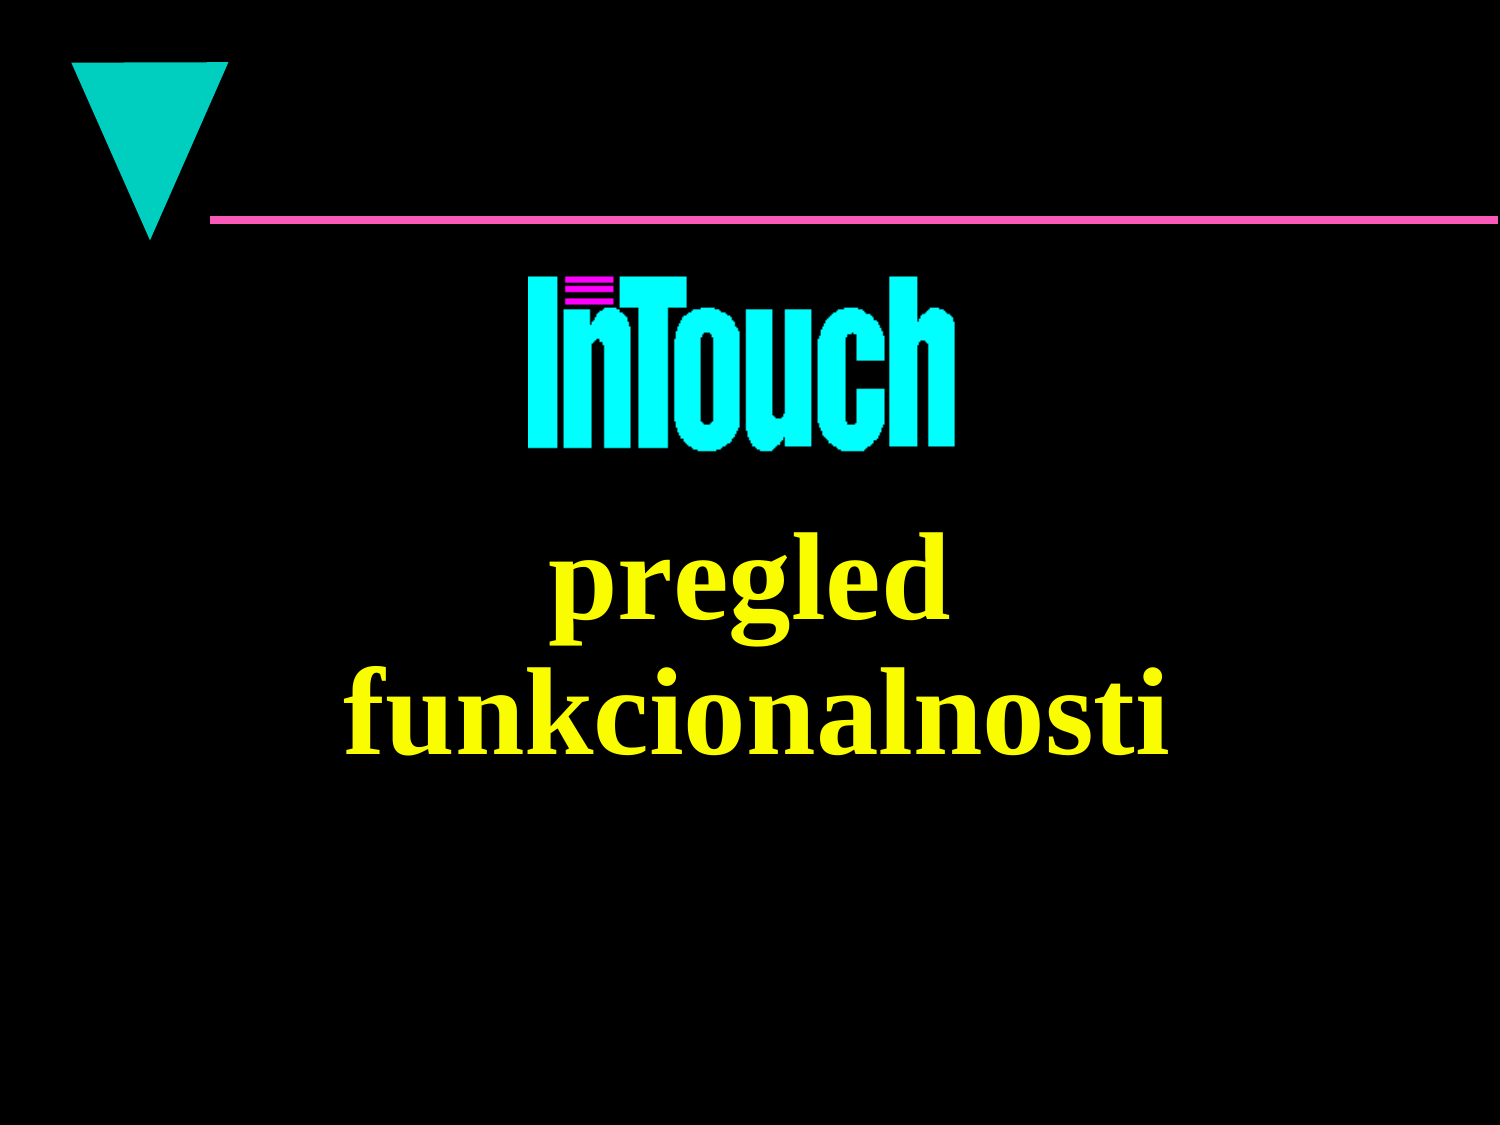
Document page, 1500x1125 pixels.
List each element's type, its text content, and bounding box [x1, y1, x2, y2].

chart [528, 269, 969, 453]
list pregled funkcionalnosti [115, 504, 1384, 790]
